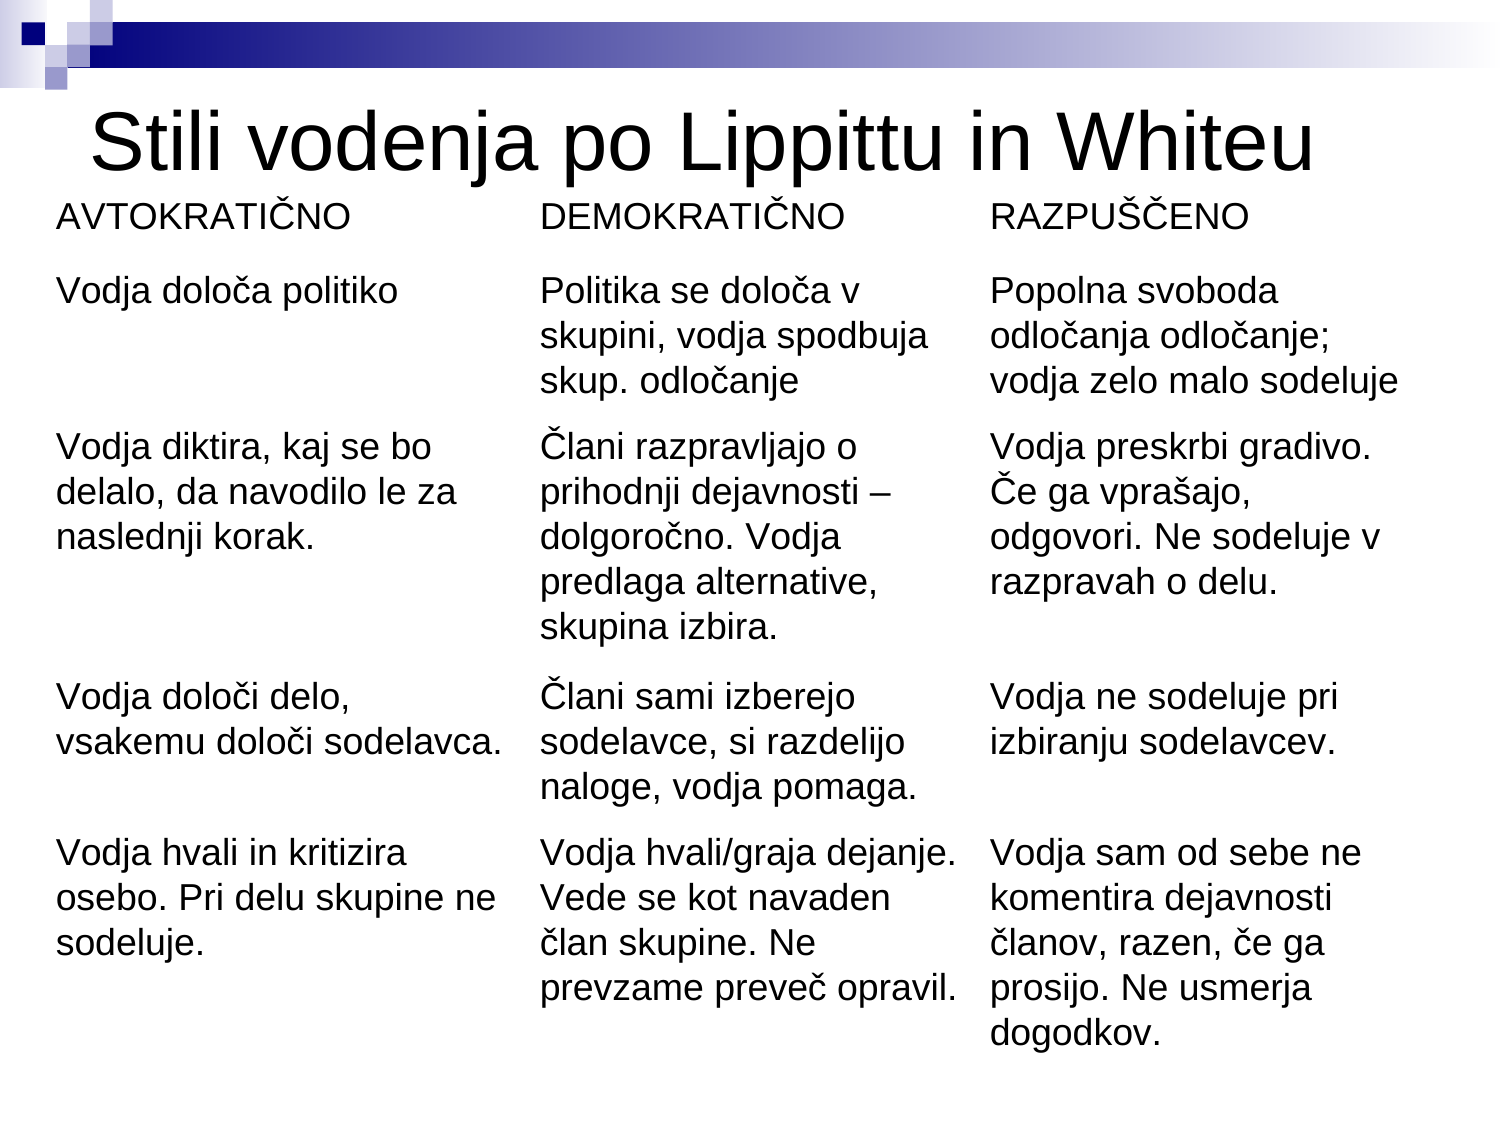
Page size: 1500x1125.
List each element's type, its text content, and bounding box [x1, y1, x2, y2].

table_header AVTOKRATIČNO [41, 185, 525, 258]
table_cell Vodja diktira, kaj se bo delalo, da navodilo le za naslednji korak. [41, 414, 525, 664]
table_cell Vodja hvali/graja dejanje. Vede se kot navaden član skupine. Ne prevzame preveč opravil. [525, 820, 975, 1070]
table_header DEMOKRATIČNO [525, 185, 975, 258]
table_cell Vodja določi delo, vsakemu določi sodelavca. [41, 664, 525, 820]
title Stili vodenja po Lippittu in Whiteu [75, 75, 1426, 200]
table_cell Politika se določa v skupini, vodja spodbuja skup. odločanje [525, 258, 975, 414]
table_cell Vodja sam od sebe ne komentira dejavnosti članov, razen, če ga prosijo. Ne usmerja dogodkov. [975, 820, 1425, 1070]
table_cell Vodja preskrbi gradivo. Če ga vprašajo, odgovori. Ne sodeluje v razpravah o delu. [975, 414, 1425, 664]
table_cell Člani razpravljajo o prihodnji dejavnosti – dolgoročno. Vodja predlaga alternative, skupina izbira. [525, 414, 975, 664]
table_cell Vodja ne sodeluje pri izbiranju sodelavcev. [975, 664, 1425, 820]
table_cell Popolna svoboda odločanja odločanje; vodja zelo malo sodeluje [975, 258, 1425, 414]
table_header RAZPUŠČENO [975, 185, 1425, 258]
table_cell Vodja določa politiko [41, 258, 525, 414]
table_cell Vodja hvali in kritizira osebo. Pri delu skupine ne sodeluje. [41, 820, 525, 1070]
table_cell Člani sami izberejo sodelavce, si razdelijo naloge, vodja pomaga. [525, 664, 975, 820]
